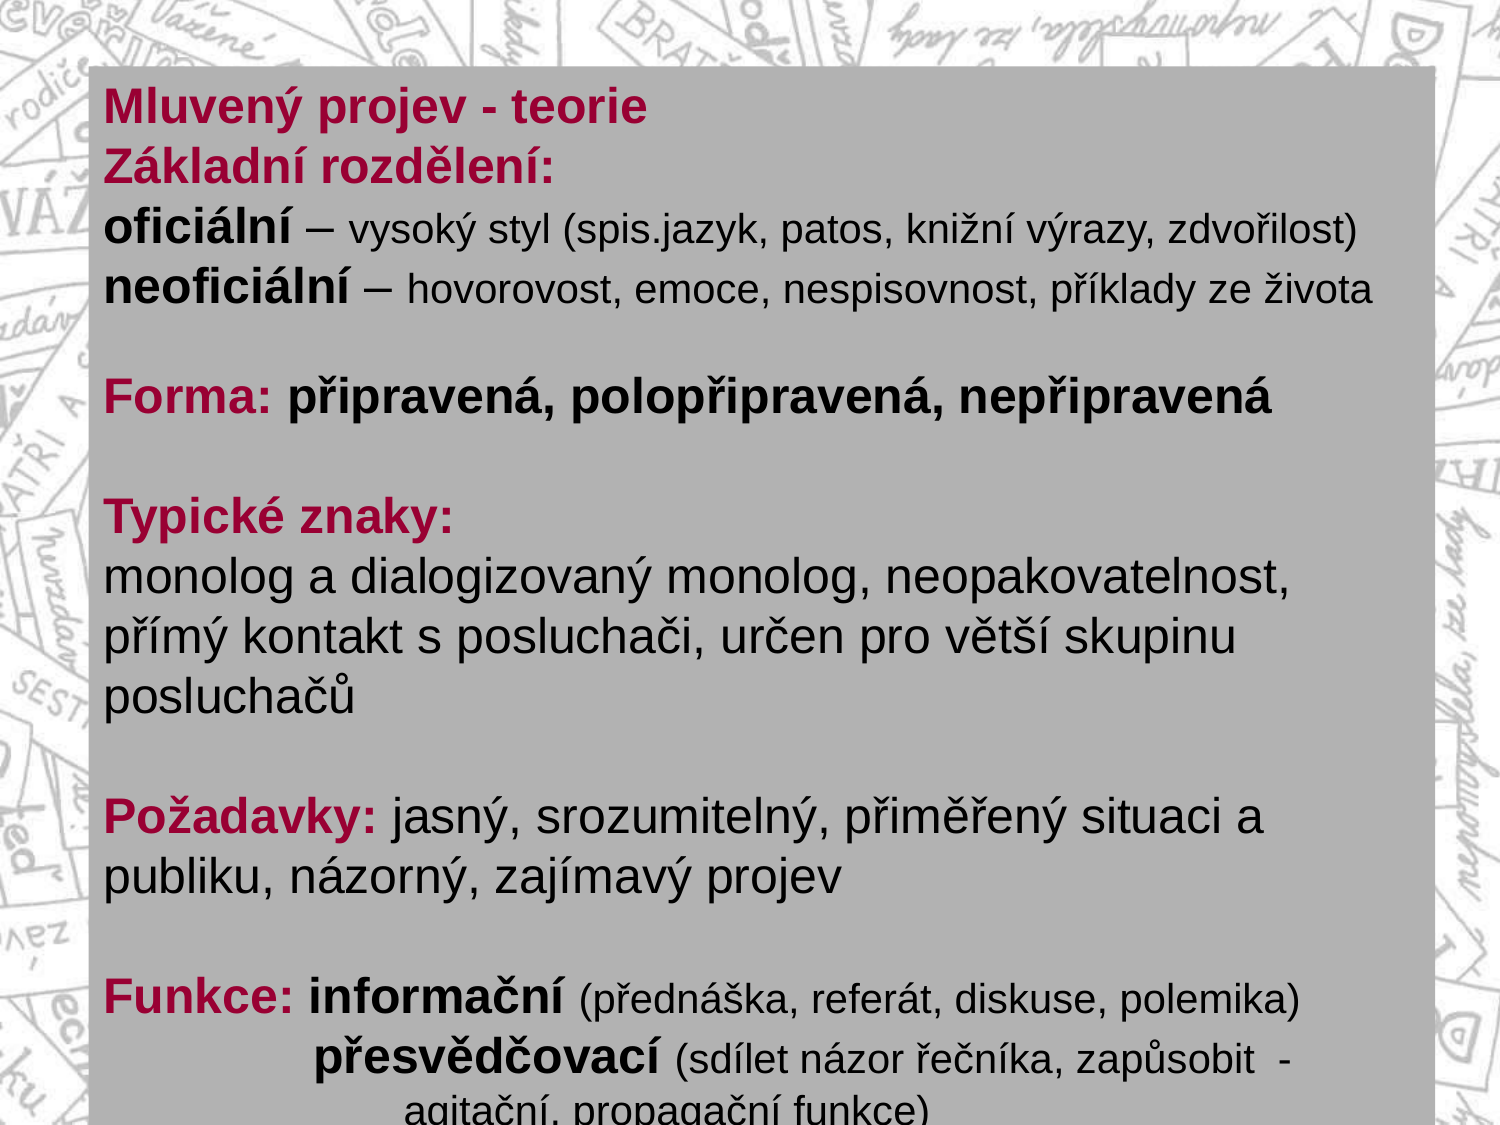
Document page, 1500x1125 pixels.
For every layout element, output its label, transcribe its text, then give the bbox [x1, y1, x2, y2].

text_box Mluvený projev - teorie Základní rozdělení: oficiální – vysoký styl (spis.jazyk, patos, knižní výrazy, zdvořilost) neoficiální – hovorovost, emoce, nespisovnost, příklady ze života Forma: připravená, polopřipravená, nepřipravená Typické znaky: monolog a dialogizovaný monolog, neopakovatelnost, přímý kontakt s posluchači, určen pro větší skupinu posluchačů Požadavky: jasný, srozumitelný, přiměřený situaci a publiku, názorný, zajímavý projev Funkce: informační (přednáška, referát, diskuse, polemika) přesvědčovací (sdílet názor řečníka, zapůsobit - agitační, propagační funkce) [88, 66, 1436, 1125]
